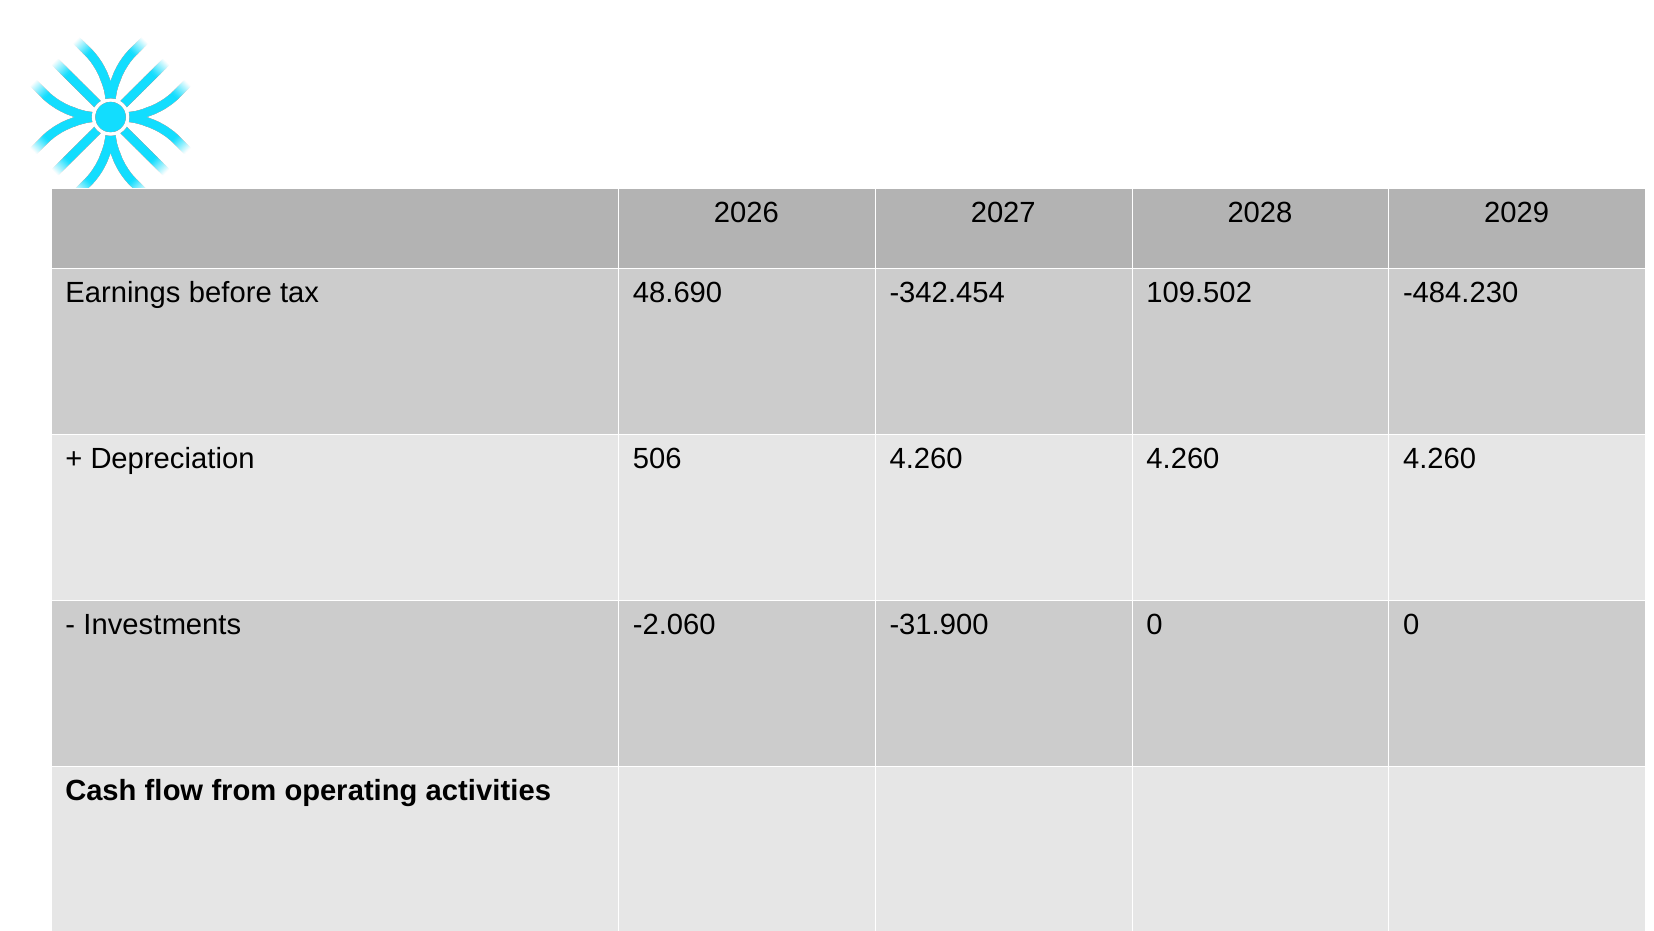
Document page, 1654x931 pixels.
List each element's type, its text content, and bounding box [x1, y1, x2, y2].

table_cell 109.502 [1133, 269, 1388, 434]
table_cell Earnings before tax [52, 269, 618, 434]
table_cell 506 [619, 435, 875, 600]
table_cell - Investments [52, 601, 618, 766]
table_header 2027 [876, 189, 1132, 268]
table_cell 48.690 [619, 269, 875, 434]
table_cell -342.454 [876, 269, 1132, 434]
table_cell 0 [1133, 601, 1388, 766]
table_cell 4.260 [1133, 435, 1388, 600]
table_header 2029 [1389, 189, 1645, 268]
table_cell [876, 767, 1132, 931]
table_header 2028 [1133, 189, 1388, 268]
table_cell -2.060 [619, 601, 875, 766]
table_cell 0 [1389, 601, 1645, 766]
table_cell -31.900 [876, 601, 1132, 766]
table_cell + Depreciation [52, 435, 618, 600]
table_header [52, 189, 618, 268]
table_cell Cash flow from operating activities [52, 767, 618, 931]
picture [30, 37, 191, 197]
table_cell [1389, 767, 1645, 931]
table_cell [1133, 767, 1388, 931]
table_cell 4.260 [1389, 435, 1645, 600]
table_cell [619, 767, 875, 931]
table_cell 4.260 [876, 435, 1132, 600]
table_cell -484.230 [1389, 269, 1645, 434]
table_header 2026 [619, 189, 875, 268]
